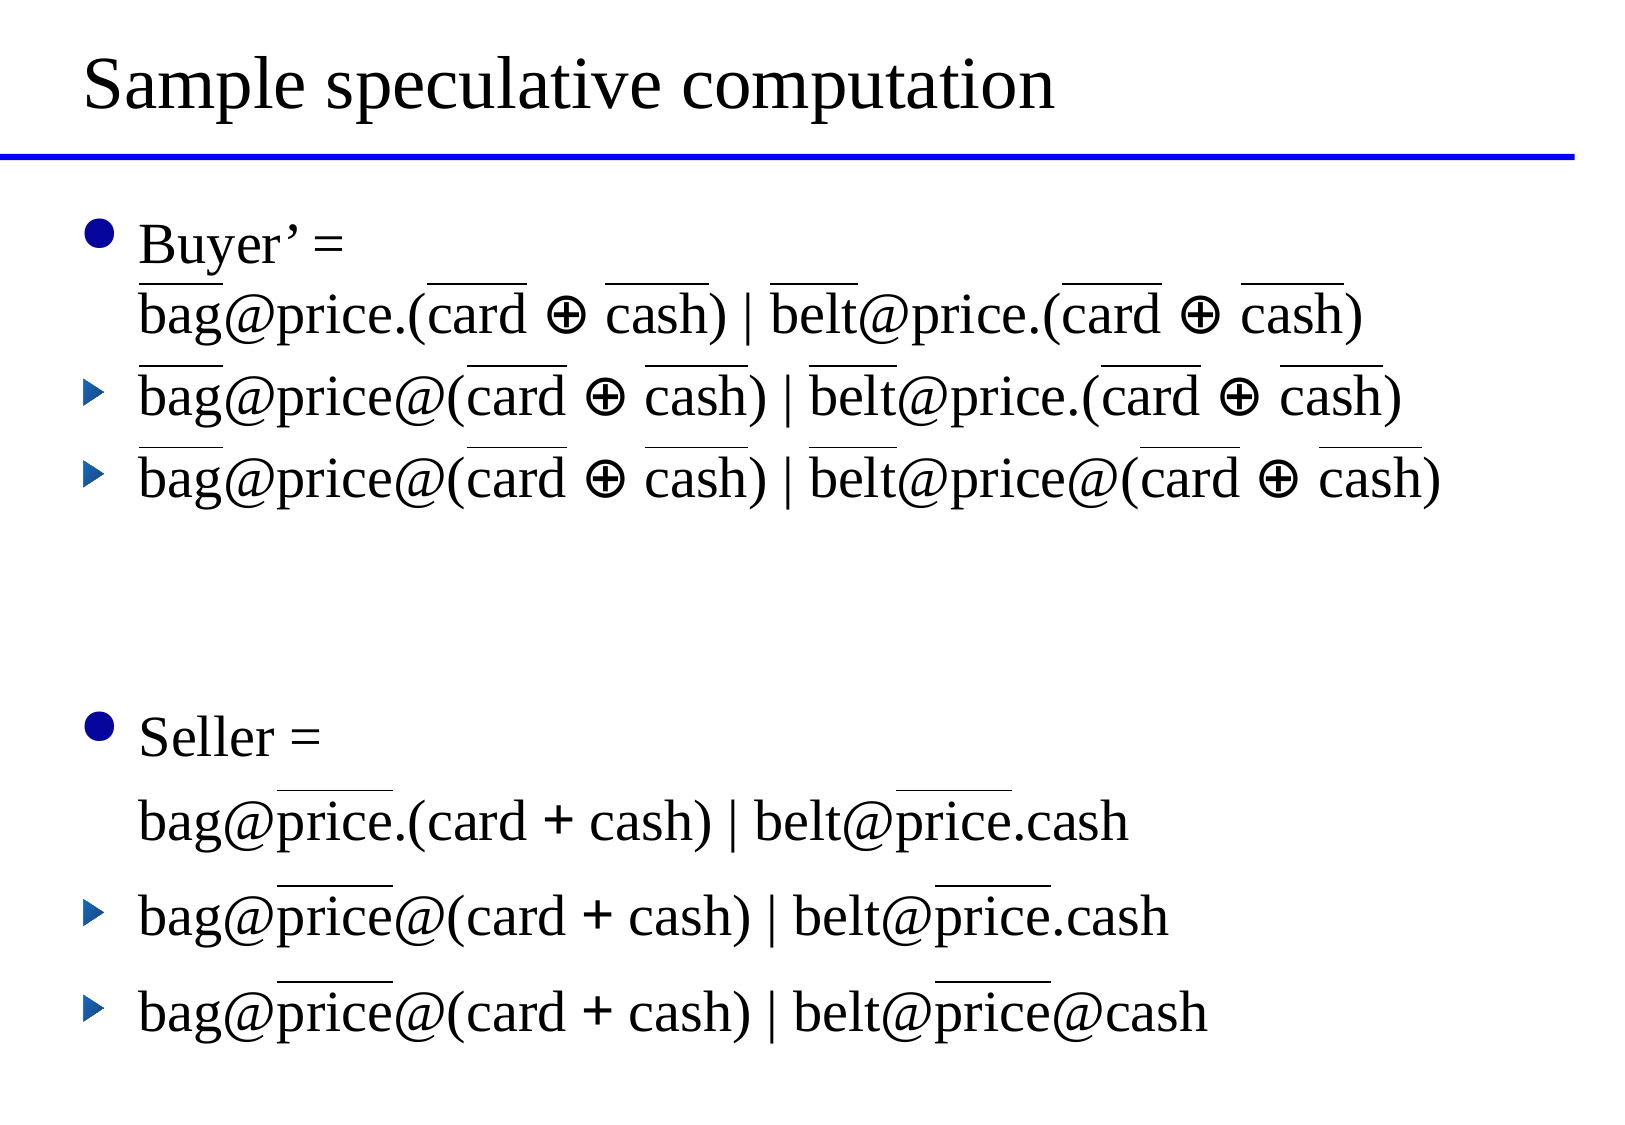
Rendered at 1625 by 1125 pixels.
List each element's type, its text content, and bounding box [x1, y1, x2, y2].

list Buyer’ = bag@price.(card ⊕ cash) | belt@price.(card ⊕ cash) bag@price@(card ⊕ cash) | belt@price.(card ⊕ cash) bag@price@(card ⊕ cash) | belt@price@(card ⊕ cash) Seller = bag@price.(card + cash) | belt@price.cash bag@price@(card + cash) | belt@price.cash bag@price@(card + cash) | belt@price@cash [67, 198, 1478, 1061]
title Sample speculative computation [67, 27, 1544, 131]
